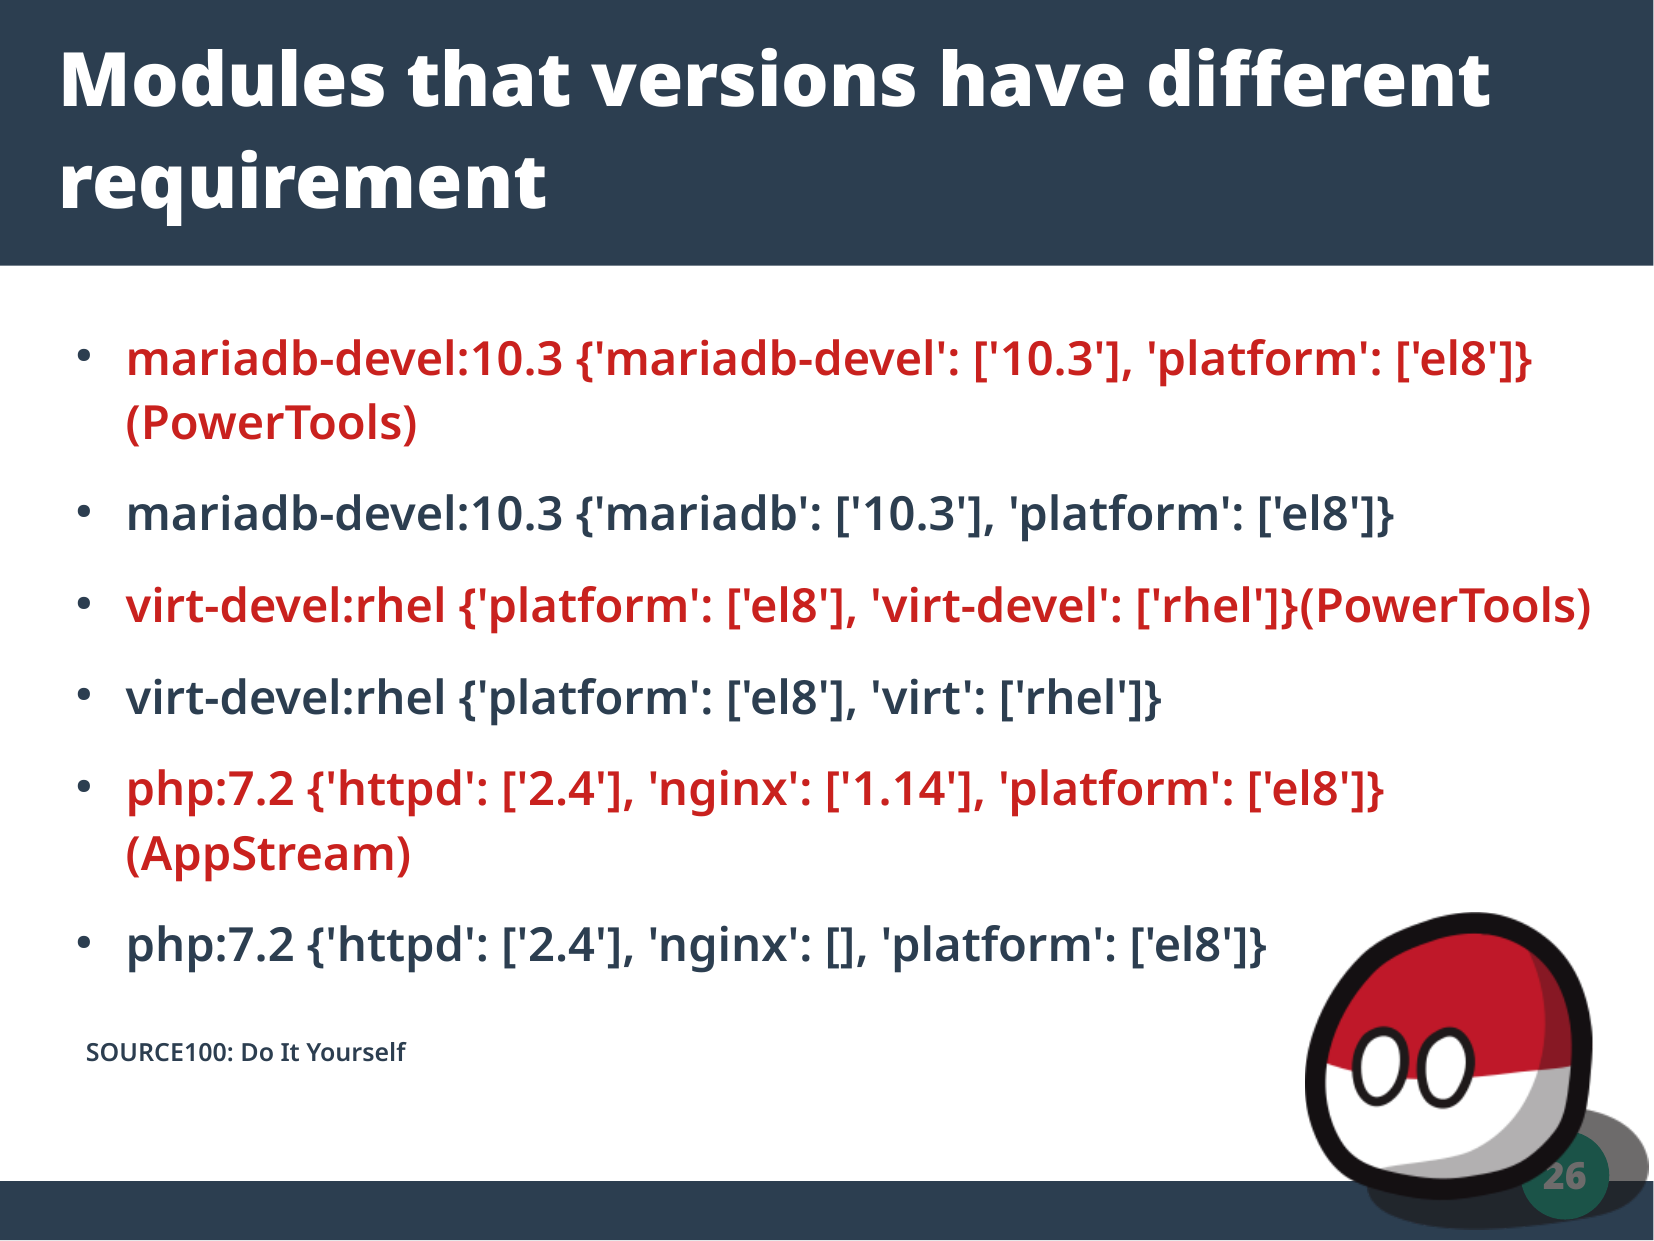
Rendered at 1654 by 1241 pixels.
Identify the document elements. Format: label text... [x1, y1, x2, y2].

title Modules that versions have different requirement [59, 49, 1595, 207]
picture [1305, 912, 1649, 1231]
list mariadb-devel:10.3 {'mariadb-devel': ['10.3'], 'platform': ['el8']} (PowerTools) mariadb-devel:10.3 {'mariadb': ['10.3'], 'platform': ['el8']} virt-devel:rhel {'platform': ['el8'], 'virt-devel': ['rhel']}(PowerTools) virt-devel:rhel {'platform': ['el8'], 'virt': ['rhel']} php:7.2 {'httpd': ['2.4'], 'nginx': ['1.14'], 'platform': ['el8']}(AppStream) php:7.2 {'httpd': ['2.4'], 'nginx': [], 'platform': ['el8']} [59, 324, 1595, 991]
list SOURCE100: Do It Yourself [15, 1035, 1246, 1219]
